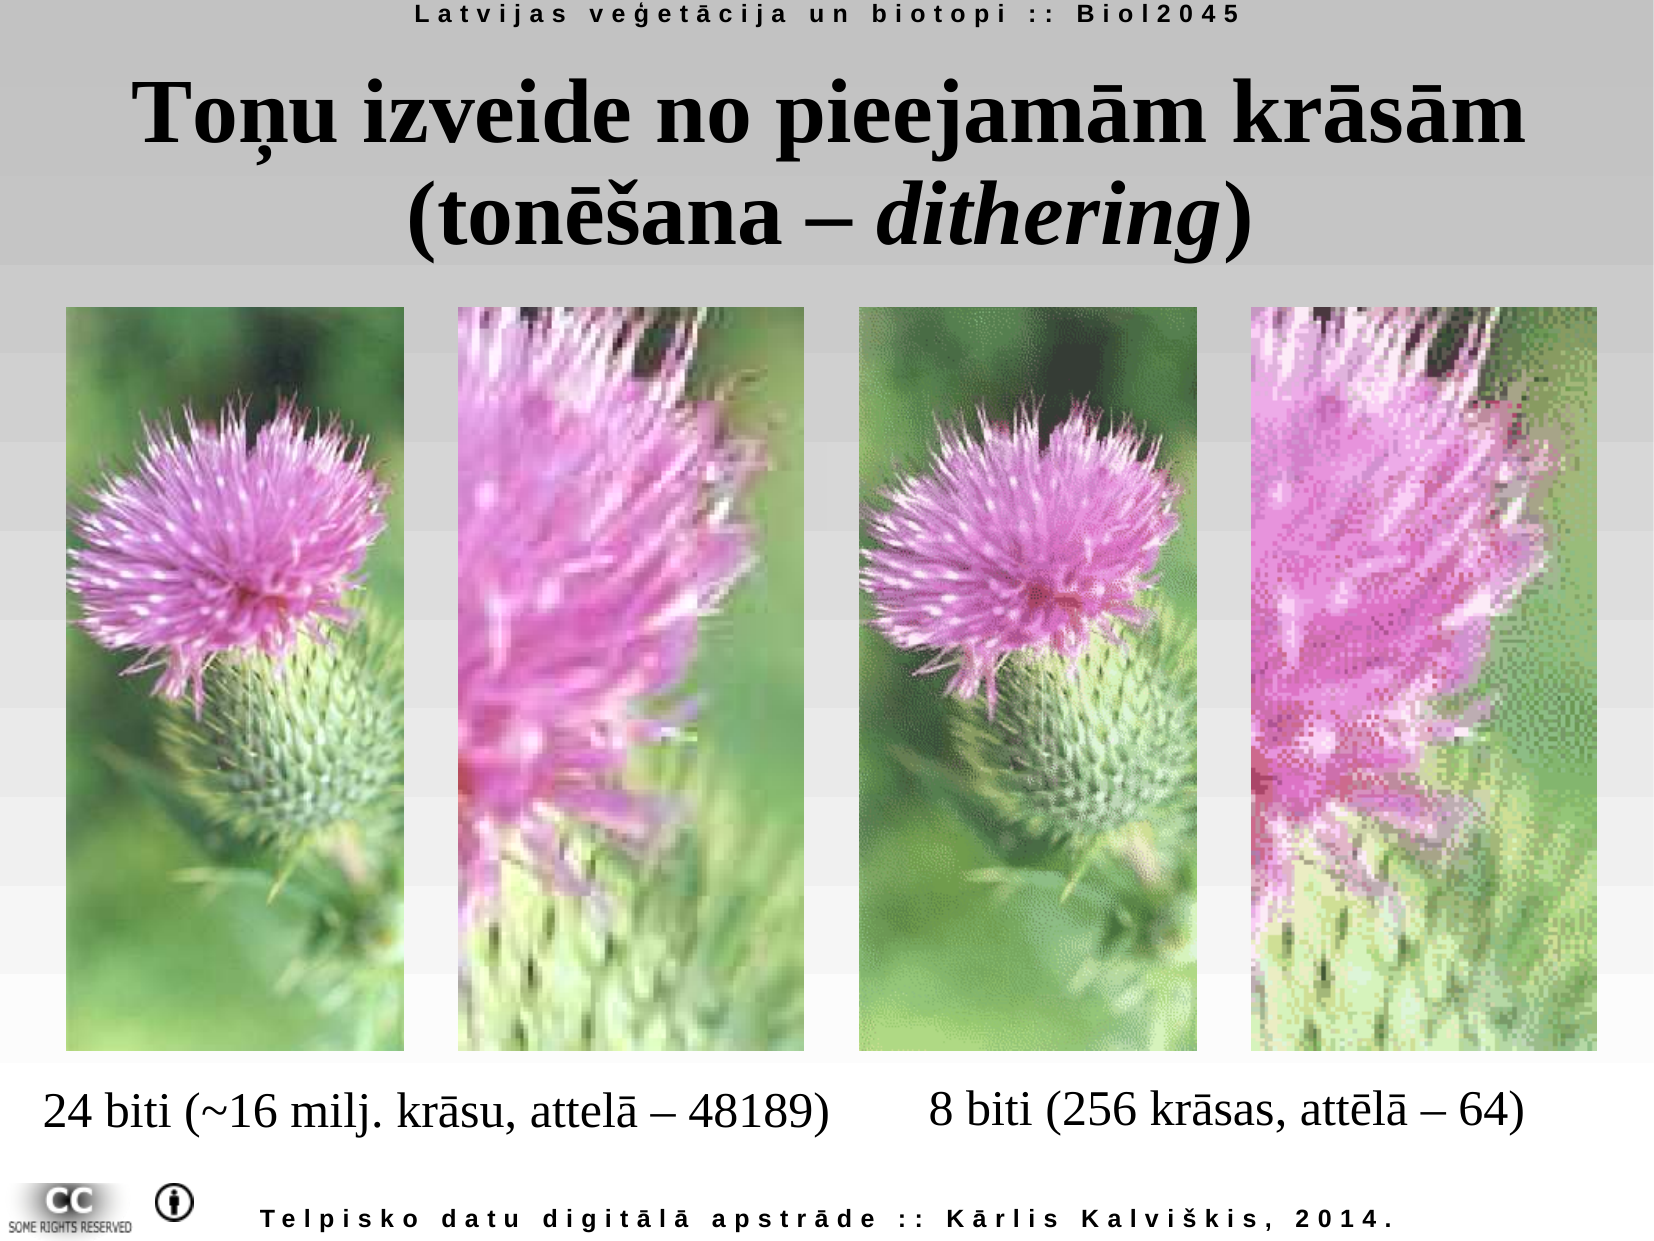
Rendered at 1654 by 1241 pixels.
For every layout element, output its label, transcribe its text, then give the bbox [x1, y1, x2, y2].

text_box 24 biti (~16 milj. krāsu, attelā – 48189) [42, 1083, 831, 1139]
title Toņu izveide no pieejamām krāsām (tonēšana – dithering) [34, 61, 1626, 296]
text_box 8 biti (256 krāsas, attēlā – 64) [928, 1080, 1526, 1137]
picture [0, 0, 1654, 1241]
